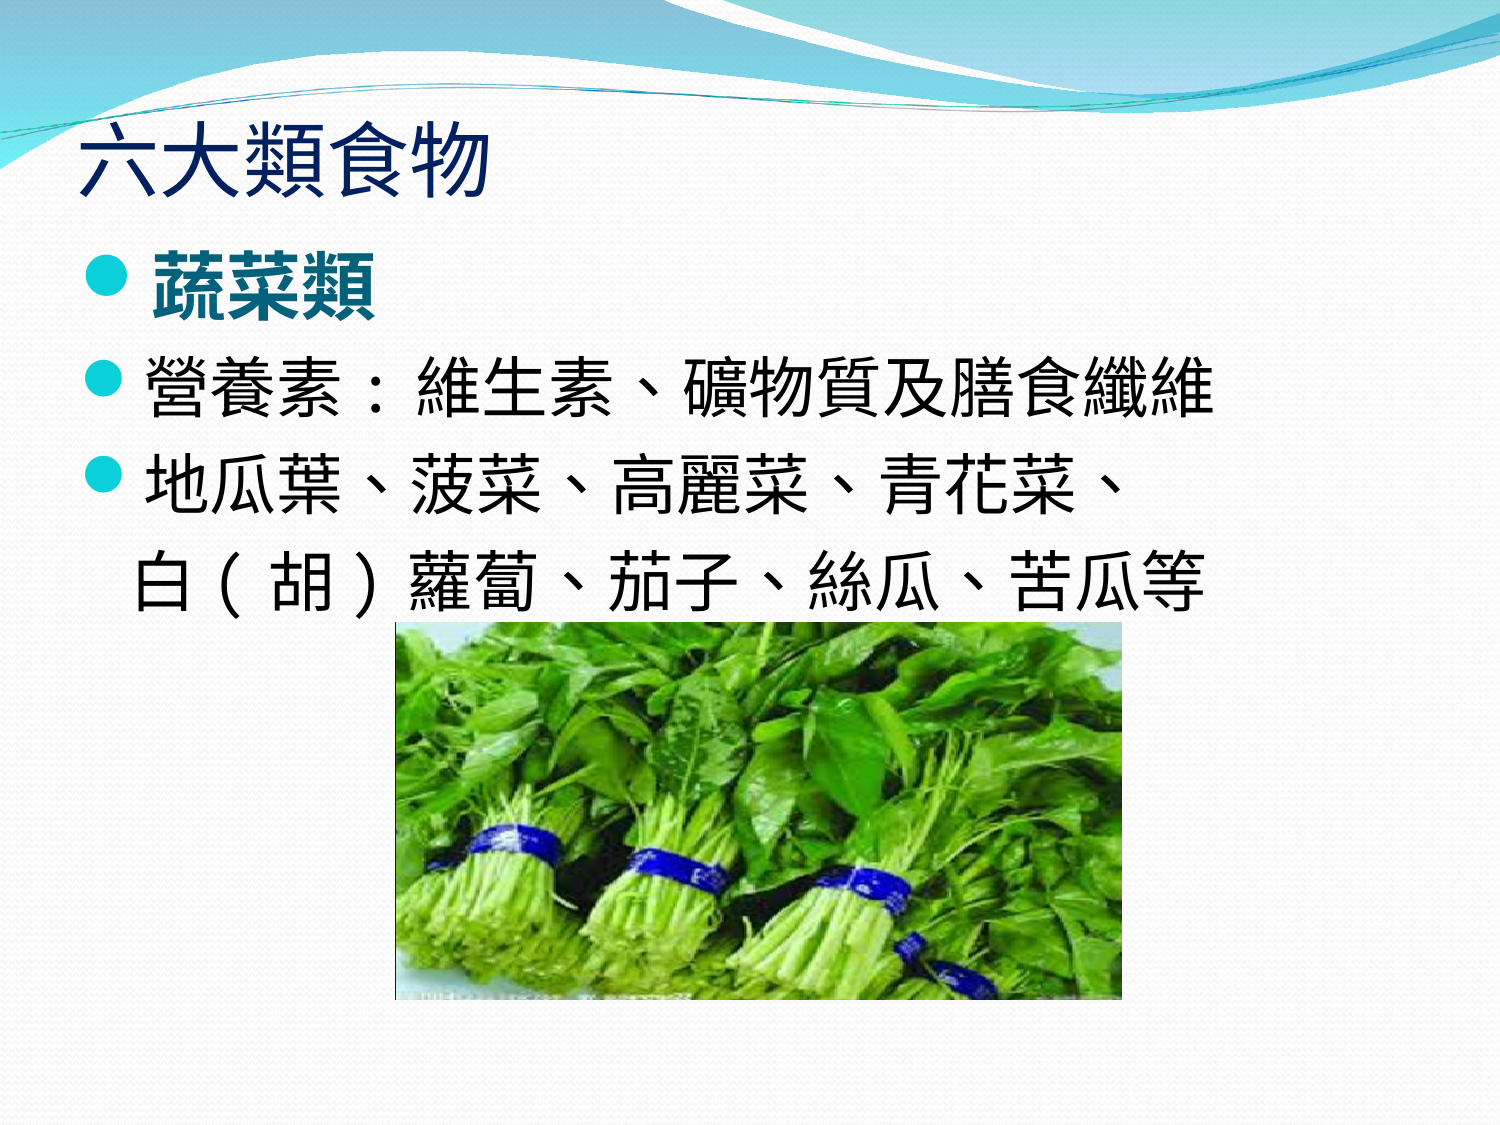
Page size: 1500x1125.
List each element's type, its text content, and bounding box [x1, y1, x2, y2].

title 六大類食物 [76, 115, 1425, 208]
picture [0, 0, 1500, 1125]
list 蔬菜類 營養素:維生素、礦物質及膳食纖維 地瓜葉、菠菜、高麗菜、青花菜、 白(胡)蘿蔔、茄子、絲瓜、苦瓜等 [64, 231, 1426, 1038]
